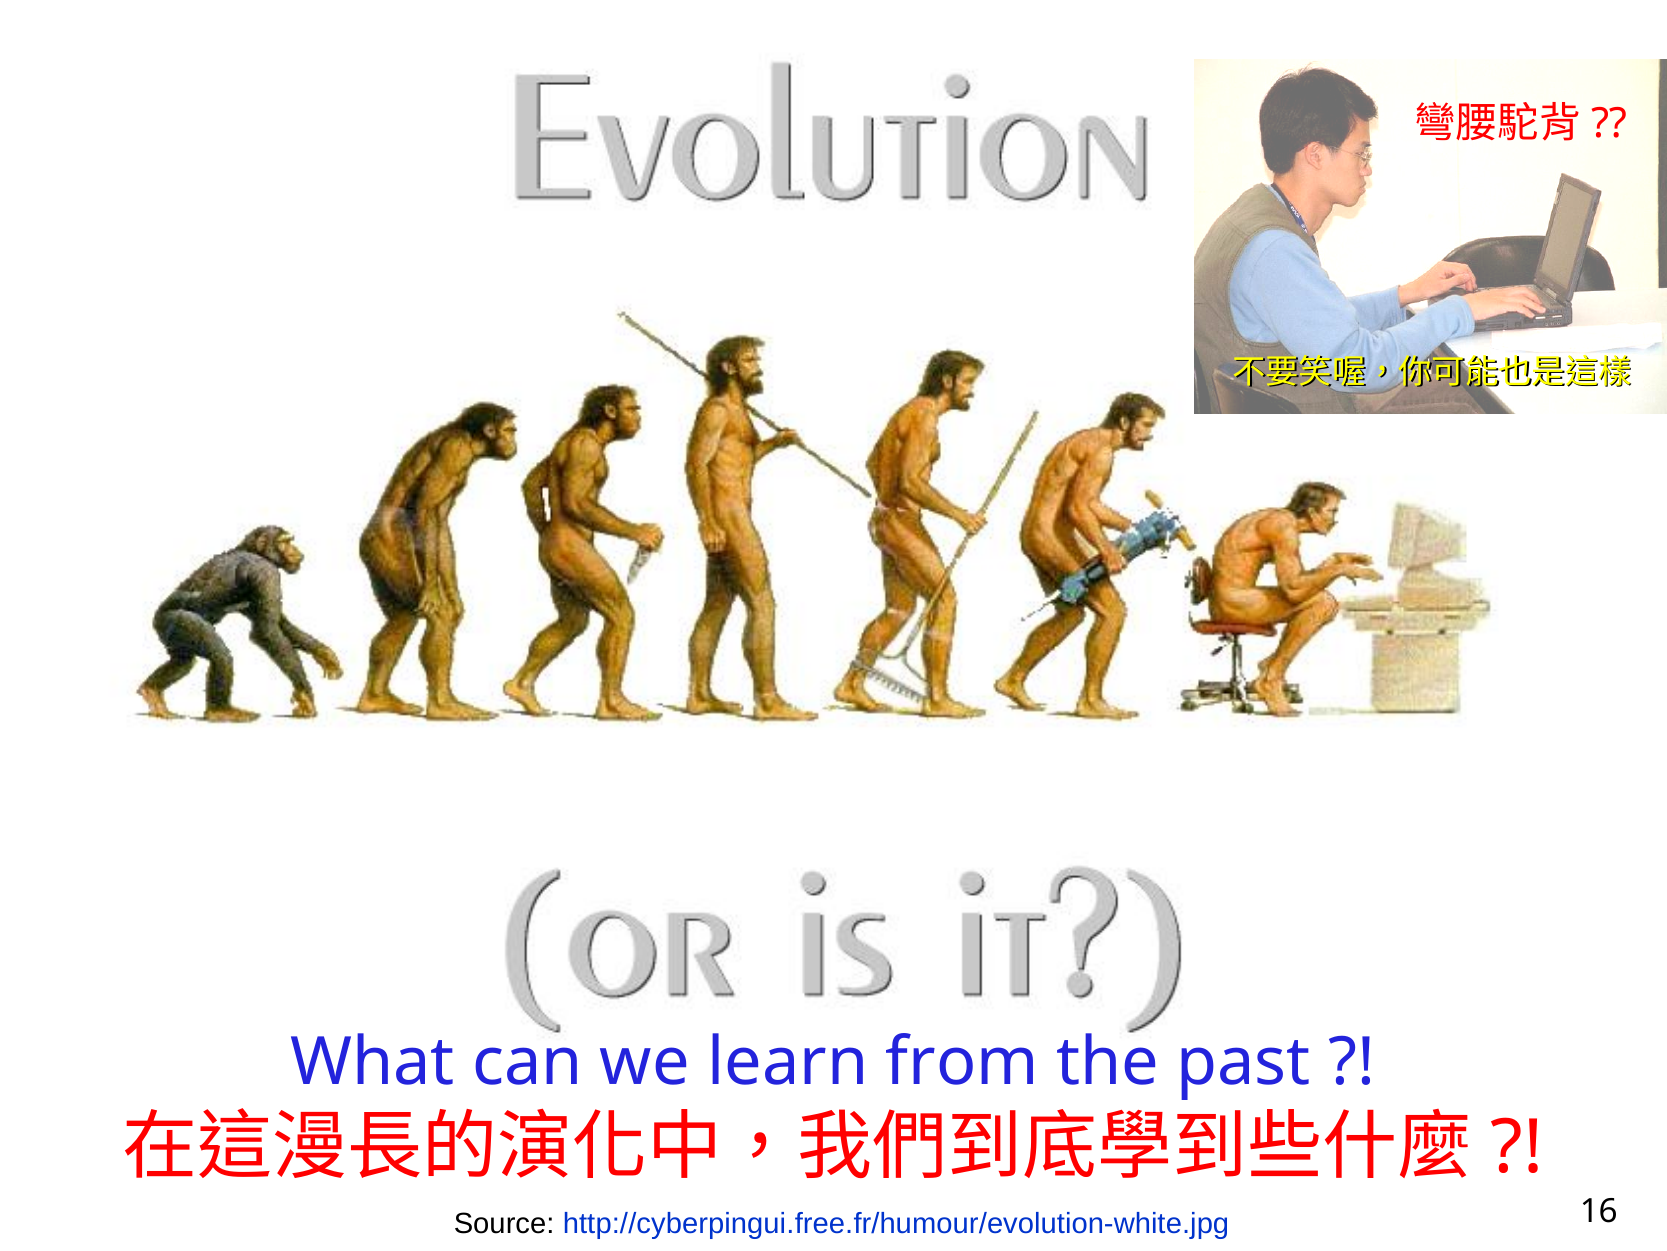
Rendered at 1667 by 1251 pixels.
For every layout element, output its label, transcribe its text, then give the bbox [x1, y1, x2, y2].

text_box Source: http://cyberpingui.free.fr/humour/evolution-white.jpg [206, 1196, 1477, 1247]
text_box 彎腰駝背?? [1387, 88, 1654, 154]
text_box 不要笑喔，你可能也是這樣 [1204, 342, 1660, 398]
picture [17, 2, 1667, 1010]
text_box What can we learn from the past ?! 在這漫長的演化中，我們到底學到些什麼?! [0, 1010, 1667, 1196]
